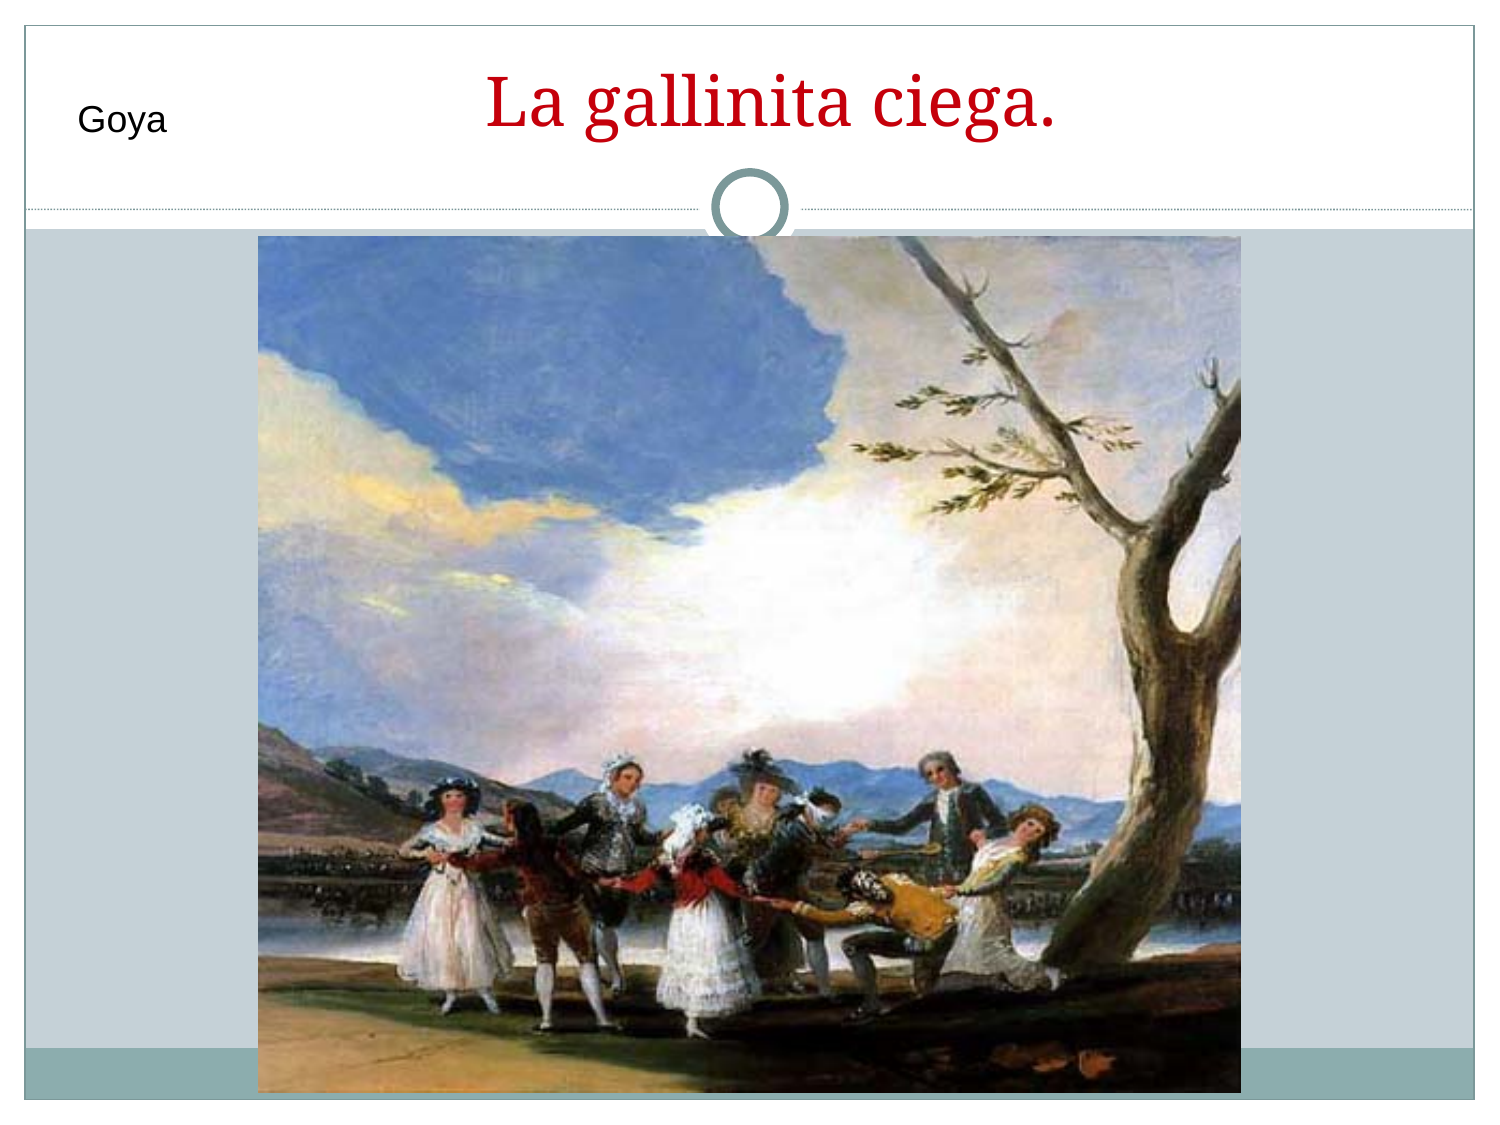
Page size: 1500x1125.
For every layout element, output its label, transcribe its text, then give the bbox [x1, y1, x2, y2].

picture [258, 236, 1241, 1093]
title La gallinita ciega. [96, 44, 1447, 148]
text_box Goya [62, 87, 200, 193]
